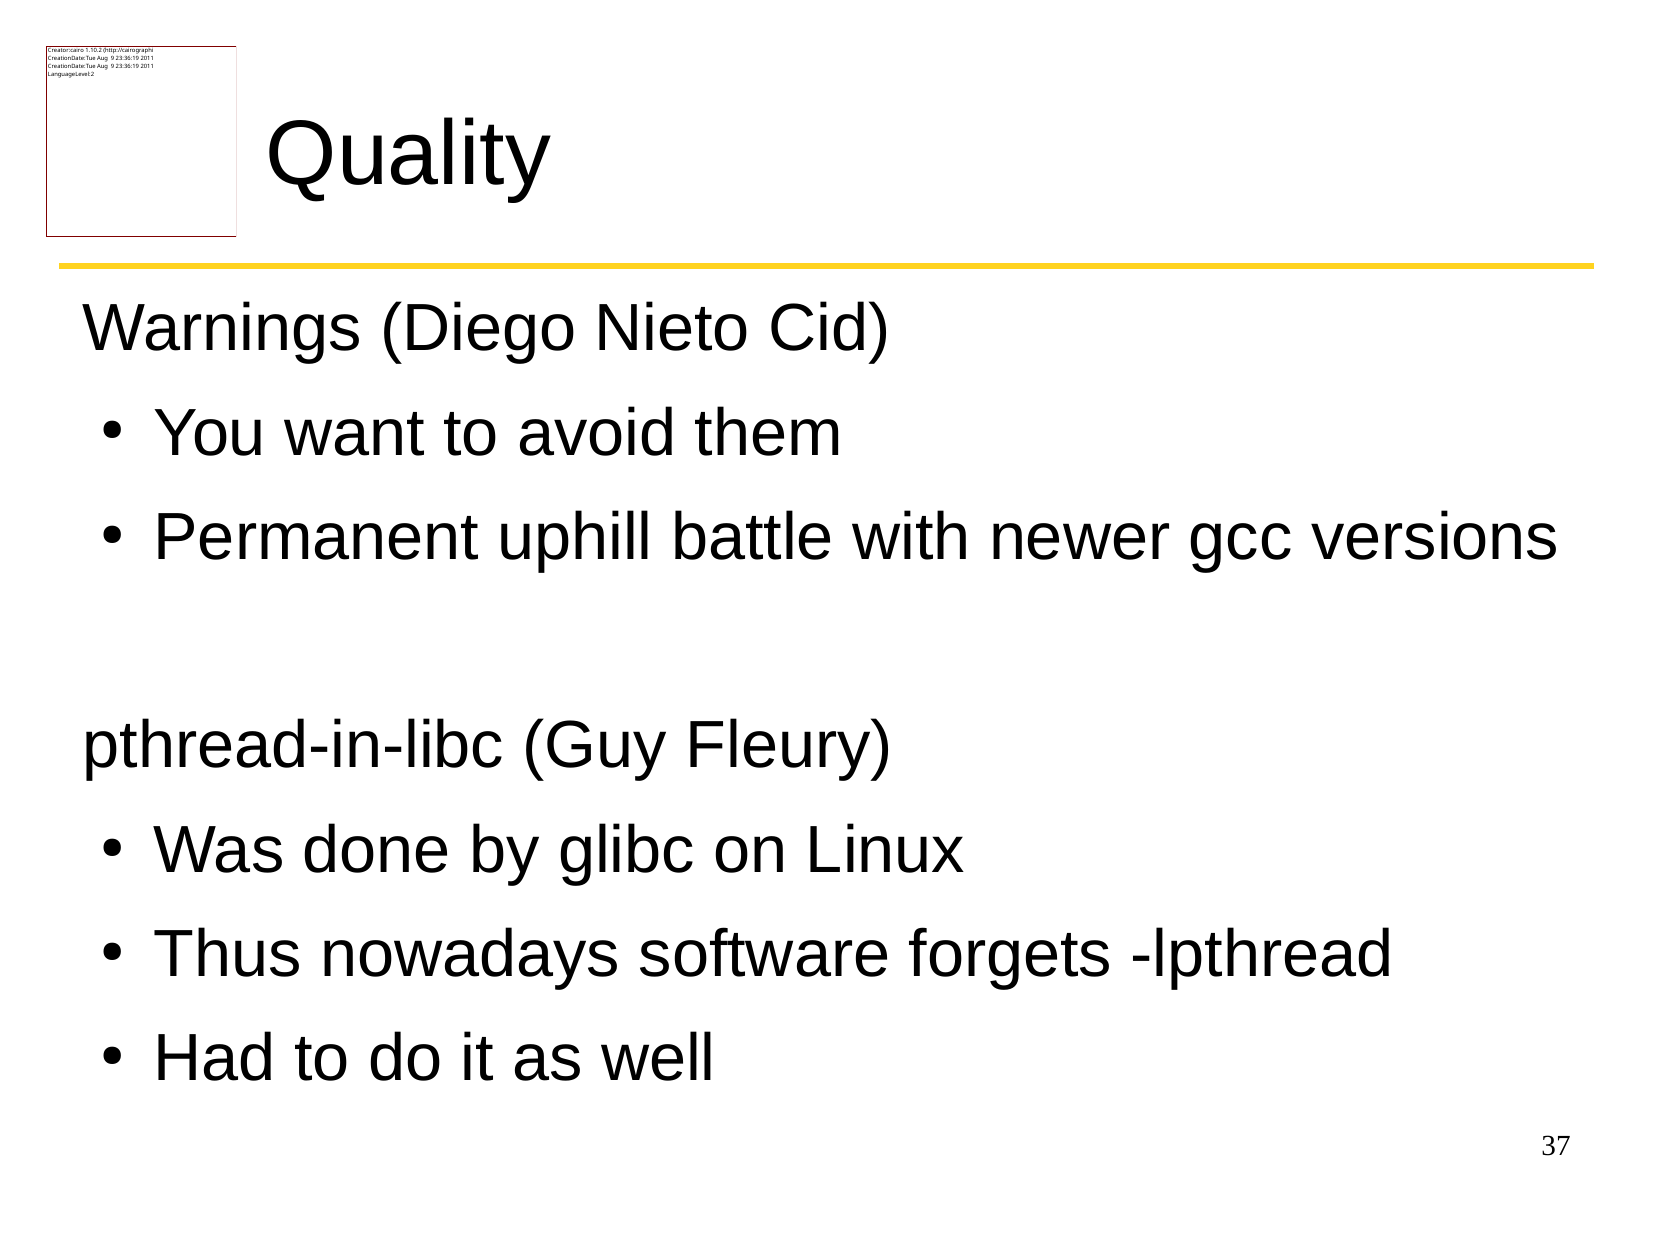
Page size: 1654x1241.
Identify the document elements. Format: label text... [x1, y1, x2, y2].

title Quality [265, 49, 1571, 257]
list Warnings (Diego Nieto Cid) You want to avoid them Permanent uphill battle with newer gcc versions pthread-in-libc (Guy Fleury) Was done by glibc on Linux Thus nowadays software forgets -lpthread Had to do it as well [82, 290, 1571, 1152]
